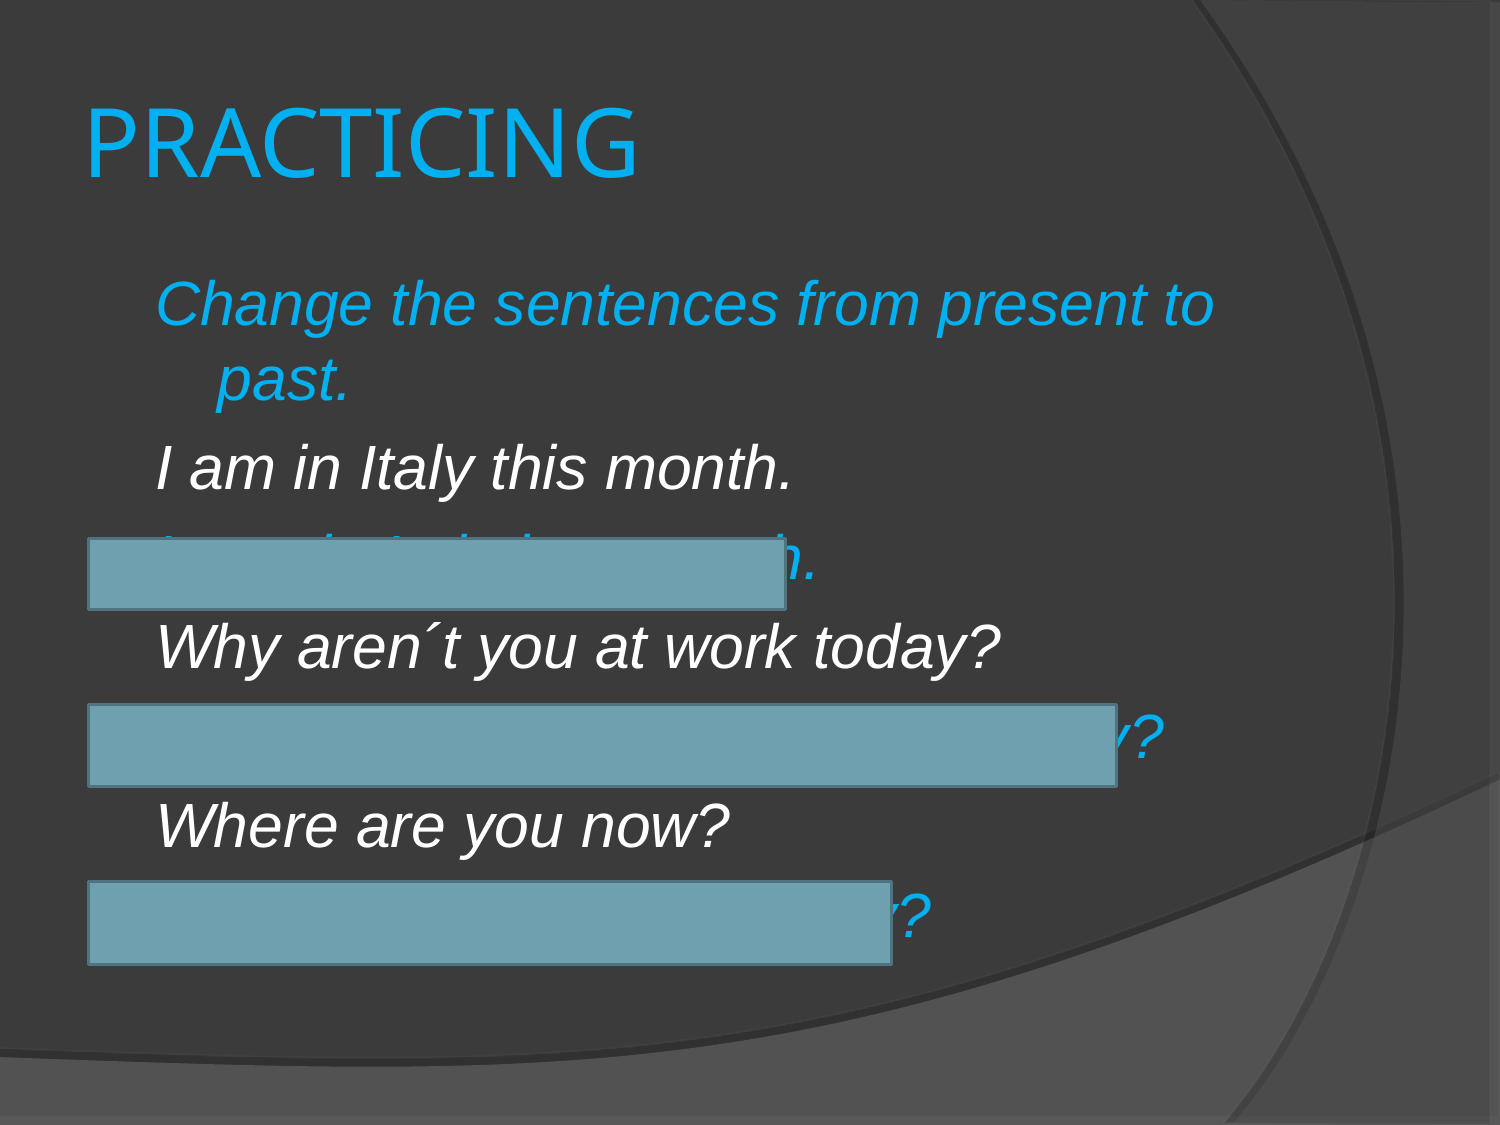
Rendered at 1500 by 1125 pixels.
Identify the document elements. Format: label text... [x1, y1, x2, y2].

list Change the sentences from present to past. I am in Italy this month. I was in Italy last month. Why aren´t you at work today? Why weren´t you at work yesterday? Where are you now? Where were you yesterday? [64, 255, 1290, 998]
text_box [89, 881, 892, 964]
text_box [89, 704, 1116, 787]
title PRACTICING [75, 45, 1300, 233]
text_box [88, 539, 785, 610]
